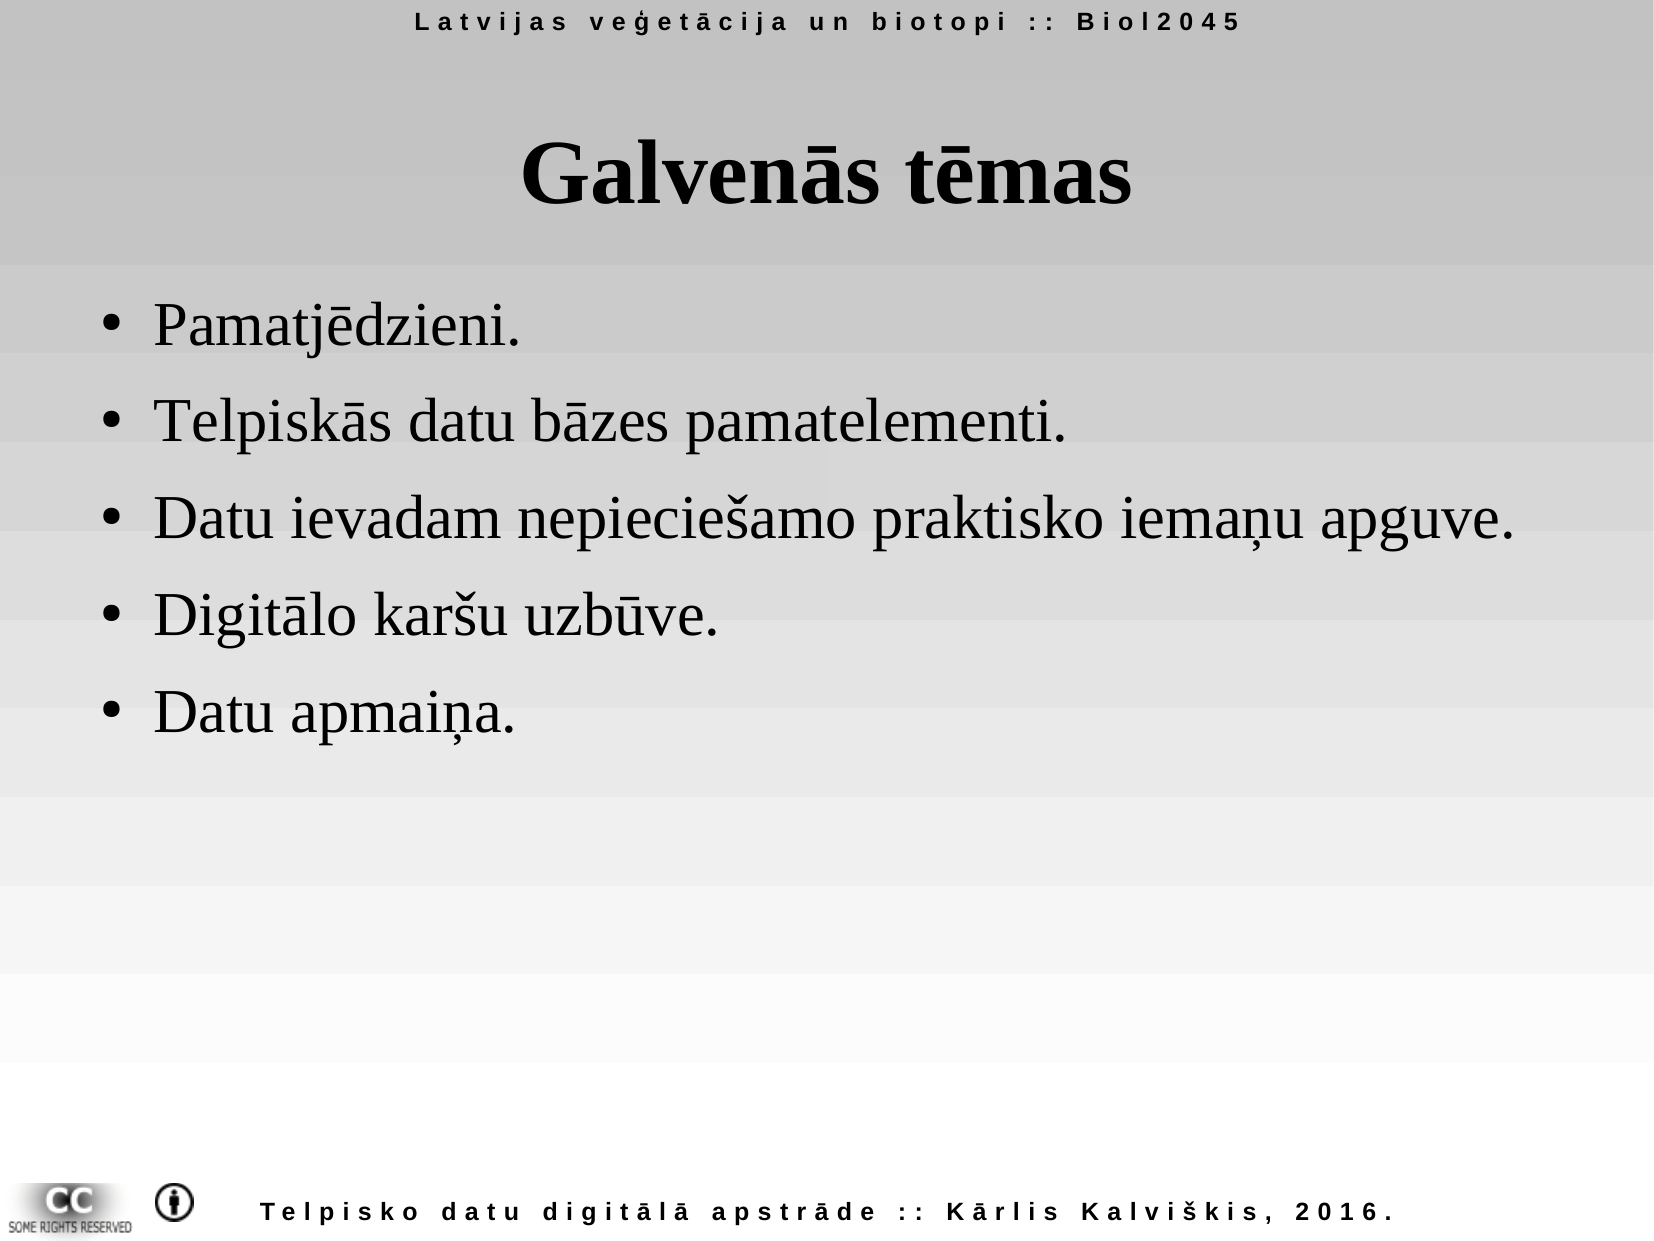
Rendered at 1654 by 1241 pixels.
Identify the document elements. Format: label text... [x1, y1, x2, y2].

picture [0, 0, 1654, 1241]
title Galvenās tēmas [29, 56, 1625, 289]
list Pamatjēdzieni. Telpiskās datu bāzes pamatelementi. Datu ievadam nepieciešamo praktisko iemaņu apguve. Digitālo karšu uzbūve. Datu apmaiņa. [82, 289, 1571, 1098]
